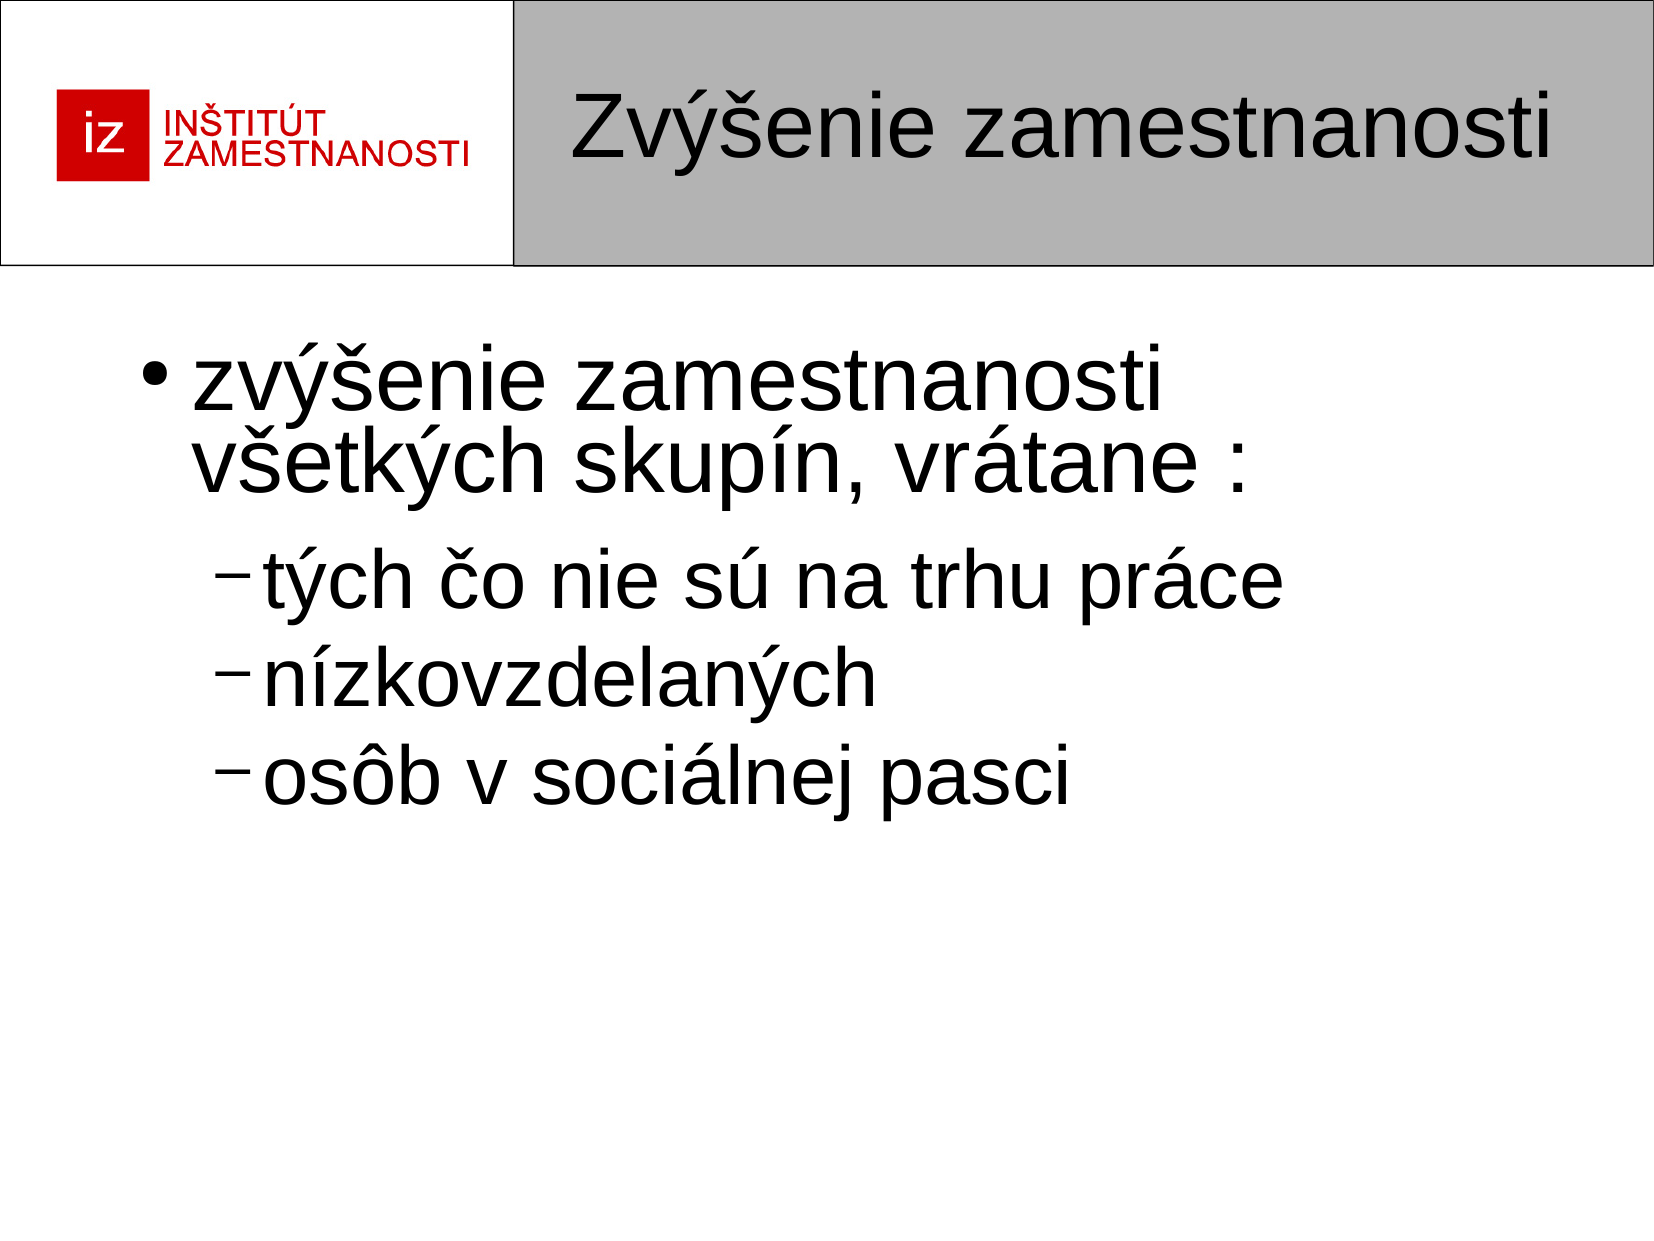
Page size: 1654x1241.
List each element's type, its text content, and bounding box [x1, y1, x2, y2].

list zvýšenie zamestnanosti všetkých skupín, vrátane : tých čo nie sú na trhu práce nízkovzdelaných osôb v sociálnej pasci [121, 344, 1533, 1112]
picture [5, 8, 512, 257]
title Zvýšenie zamestnanosti [561, 37, 1565, 229]
